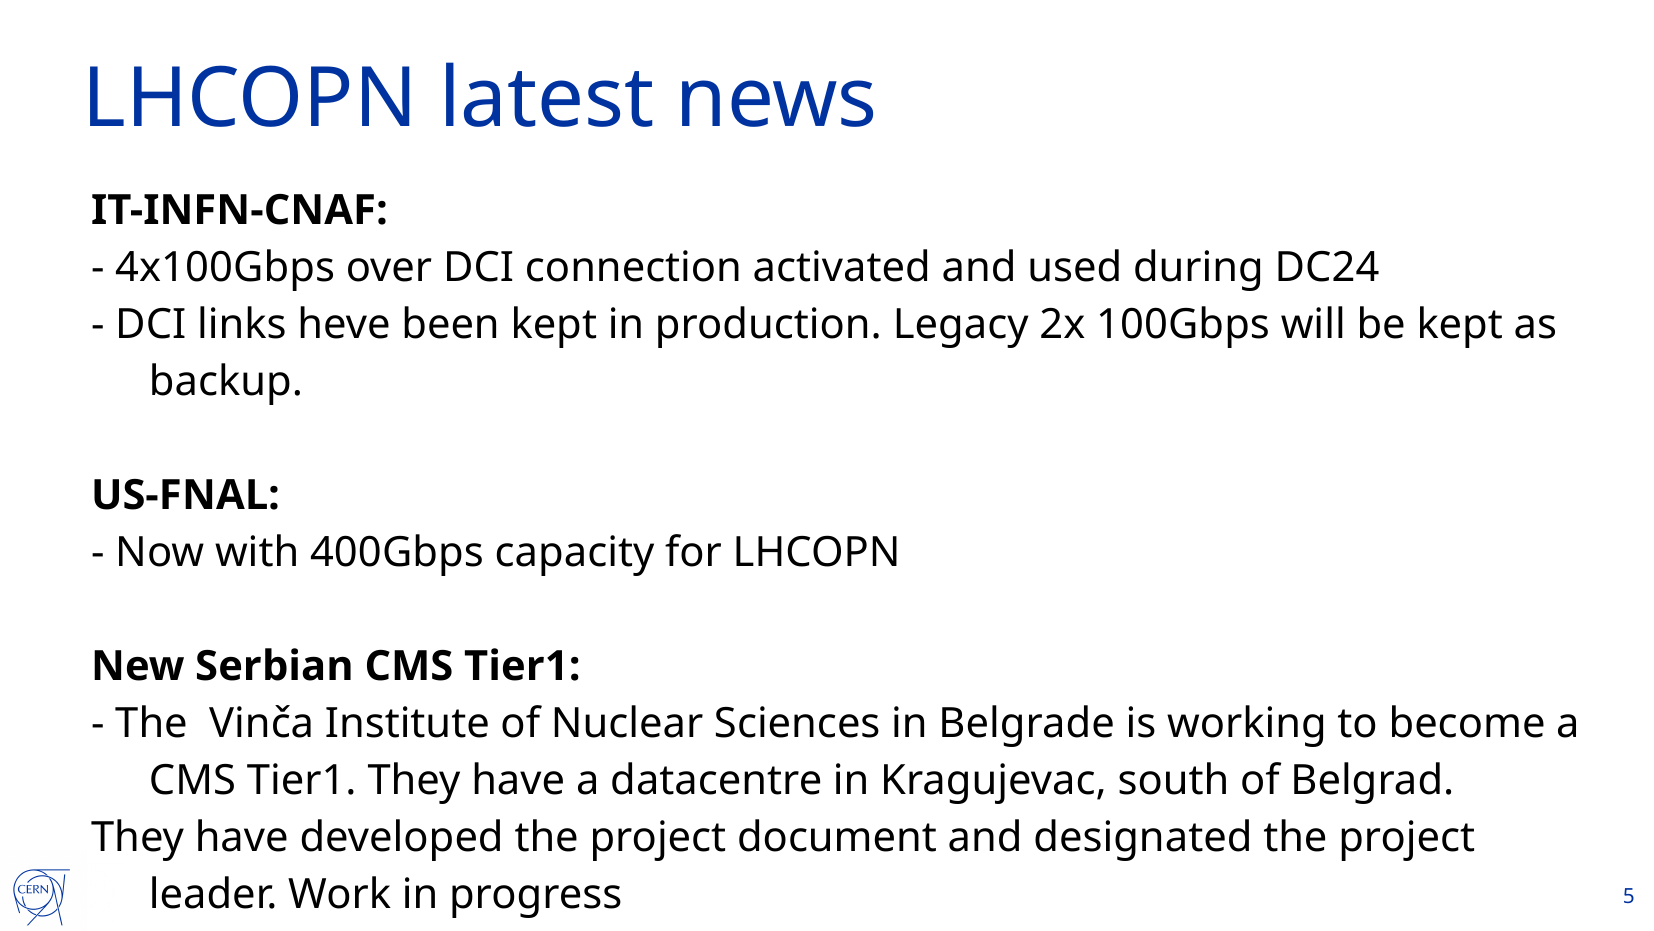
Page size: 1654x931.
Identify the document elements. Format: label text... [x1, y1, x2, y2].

picture [0, 850, 76, 931]
title LHCOPN latest news [82, 37, 1571, 193]
text_box IT-INFN-CNAF: - 4x100Gbps over DCI connection activated and used during DC24 - DCI links heve been kept in production. Legacy 2x 100Gbps will be kept as backup. US-FNAL: - Now with 400Gbps capacity for LHCOPN New Serbian CMS Tier1: - The Vinča Institute of Nuclear Sciences in Belgrade is working to become a CMS Tier1. They have a datacentre in Kragujevac, south of Belgrad. They have developed the project document and designated the project leader. Work in progress [76, 172, 1601, 931]
